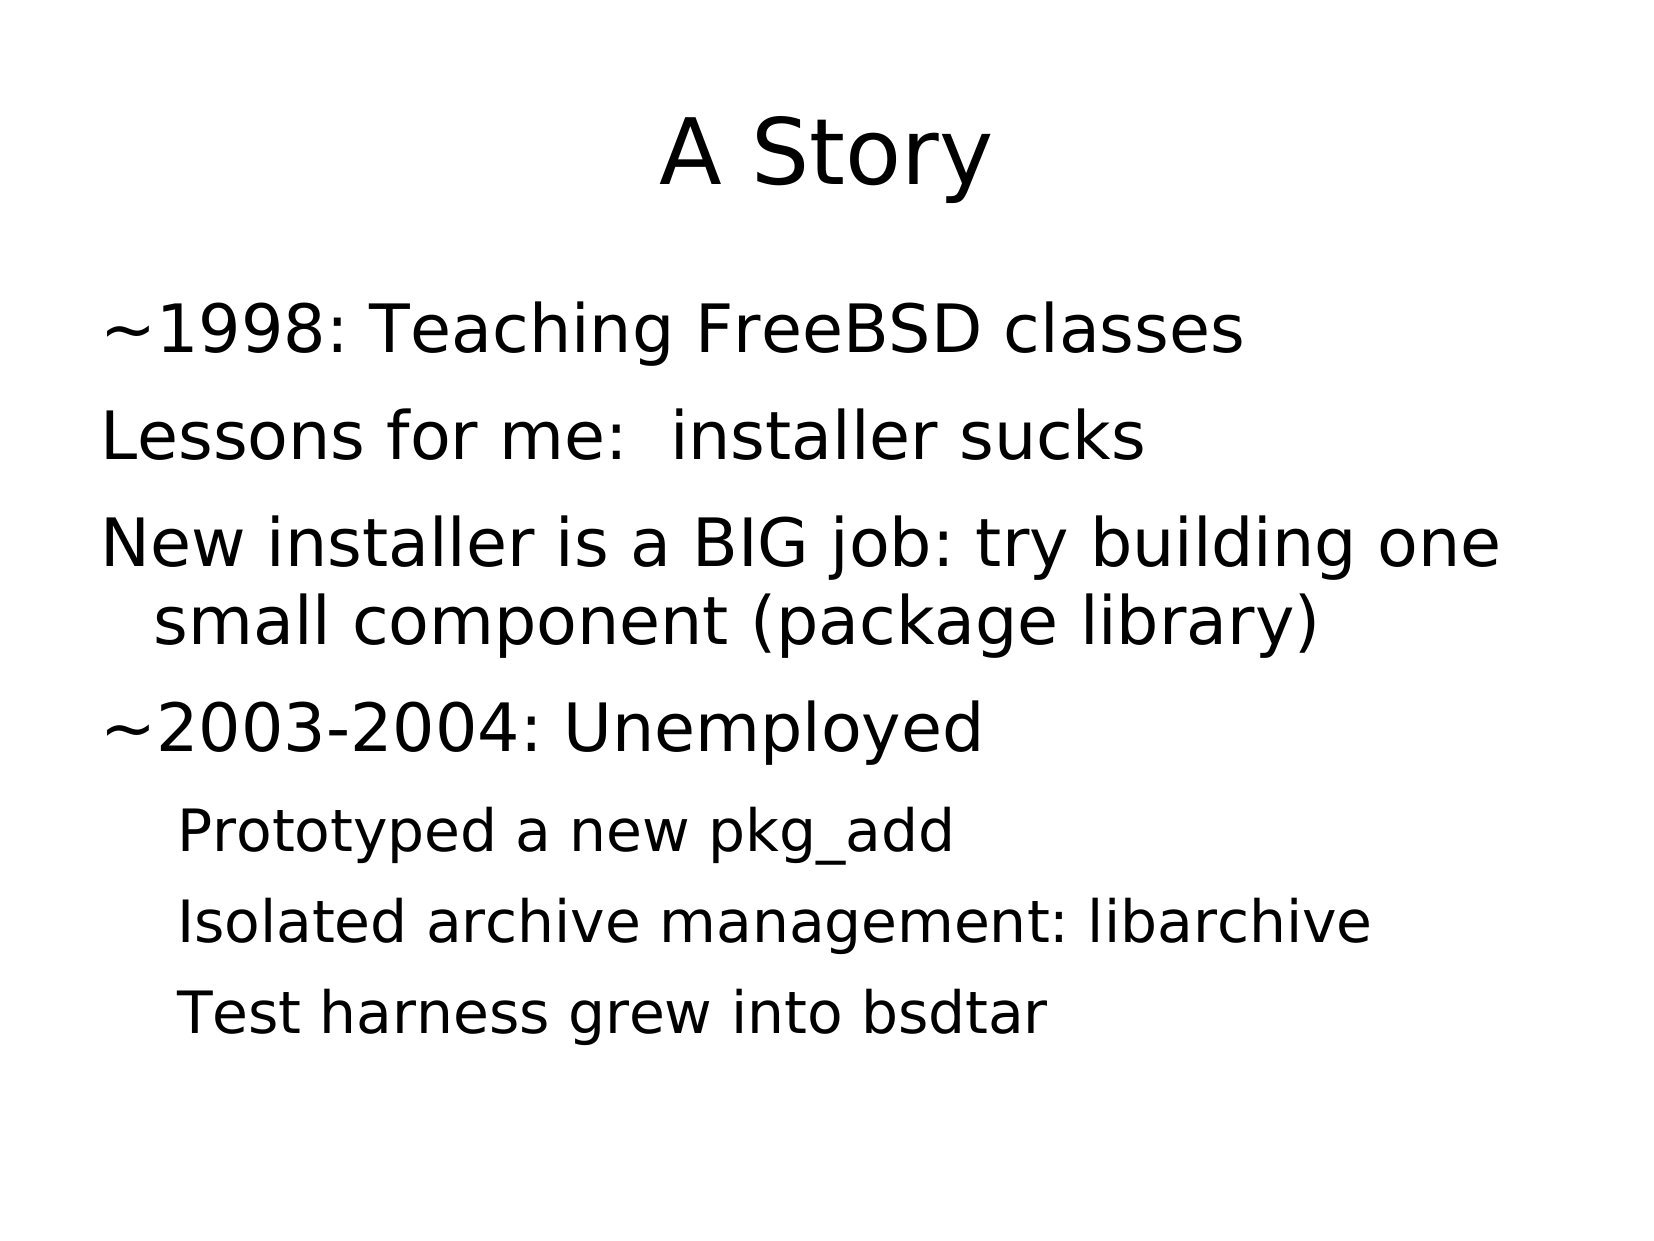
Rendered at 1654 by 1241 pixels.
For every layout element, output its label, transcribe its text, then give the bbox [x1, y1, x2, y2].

title A Story [82, 49, 1571, 257]
list ~1998: Teaching FreeBSD classes Lessons for me: installer sucks New installer is a BIG job: try building one small component (package library) ~2003-2004: Unemployed Prototyped a new pkg_add Isolated archive management: libarchive Test harness grew into bsdtar [82, 290, 1571, 1109]
